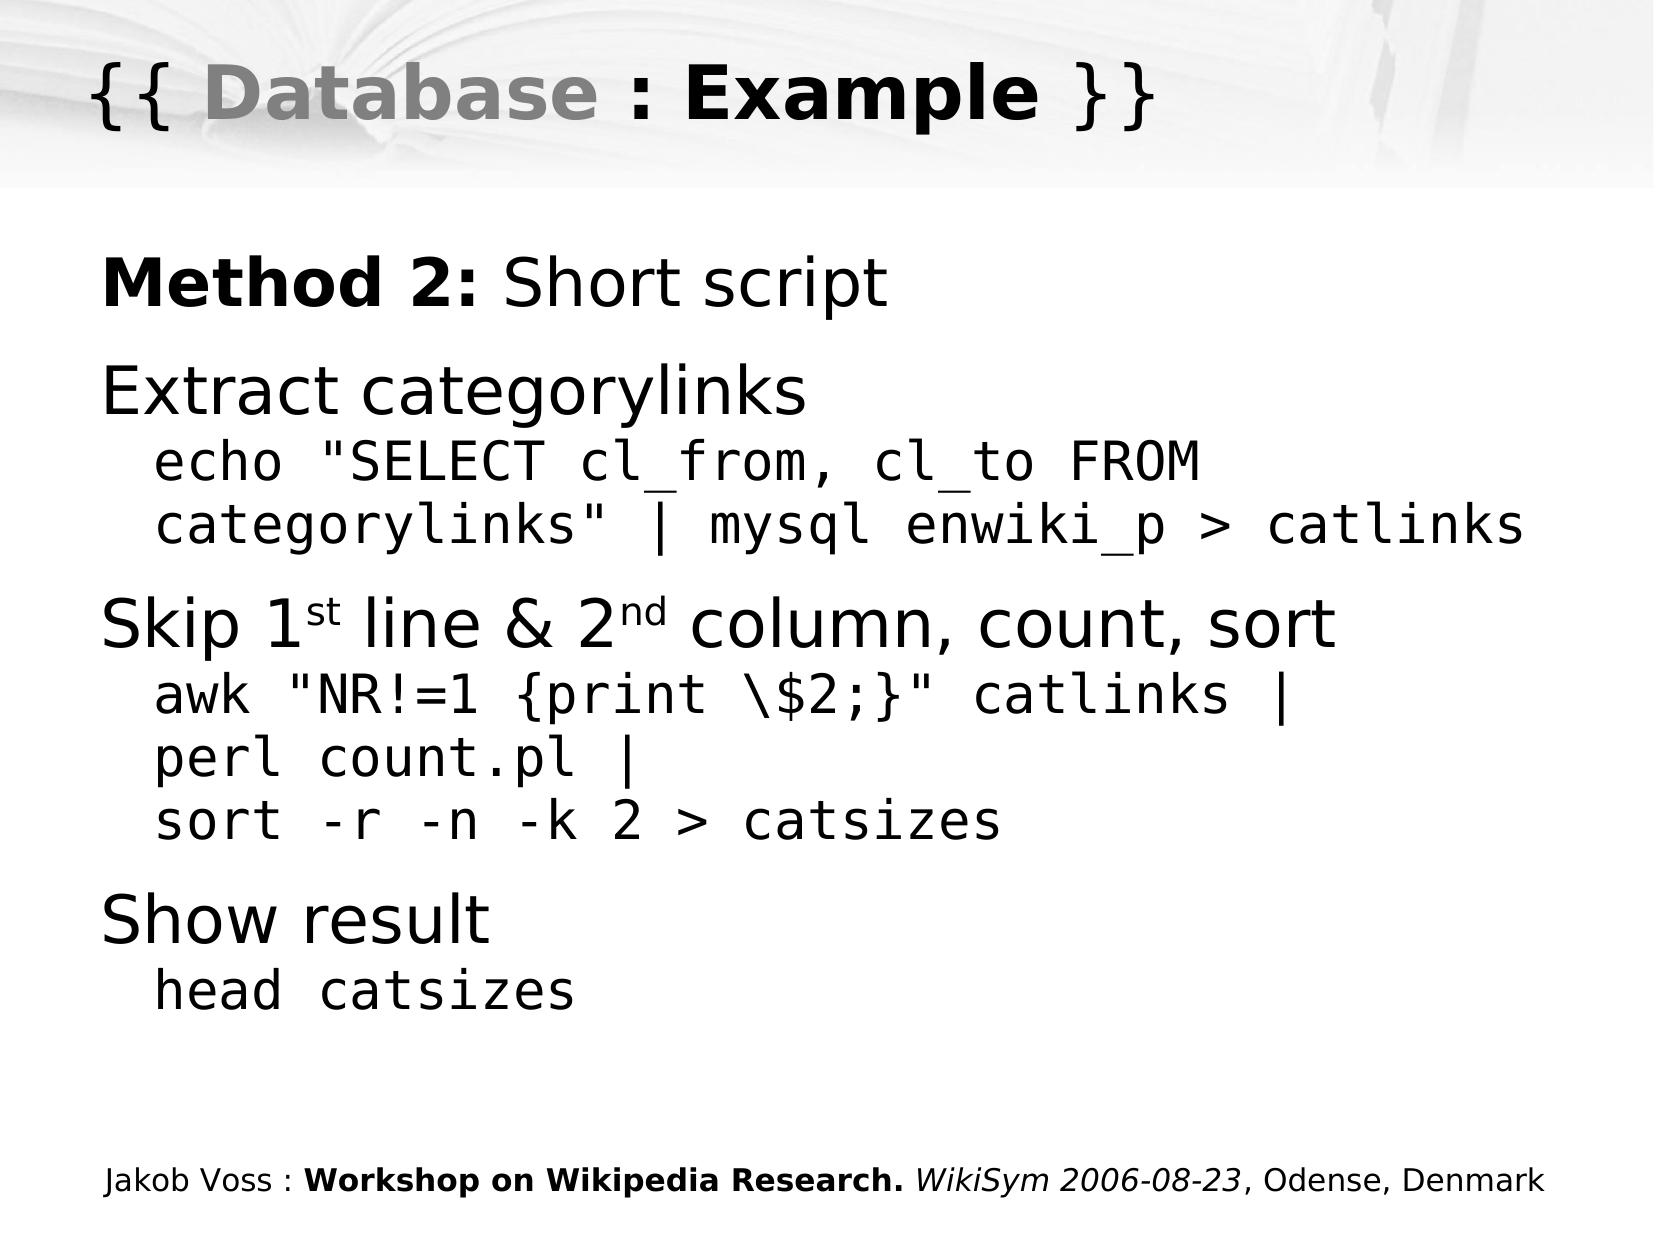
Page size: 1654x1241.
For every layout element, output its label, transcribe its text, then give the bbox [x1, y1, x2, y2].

picture [0, 0, 1654, 188]
title {{ Database : Example }} [82, 37, 1571, 151]
list Method 2: Short script Extract categorylinks echo "SELECT cl_from, cl_to FROM categorylinks" | mysql enwiki_p > catlinks Skip 1st line & 2nd column, count, sort awk "NR!=1 {print \$2;}" catlinks | perl count.pl | sort -r -n -k 2 > catsizes Show result head catsizes [82, 244, 1571, 1091]
